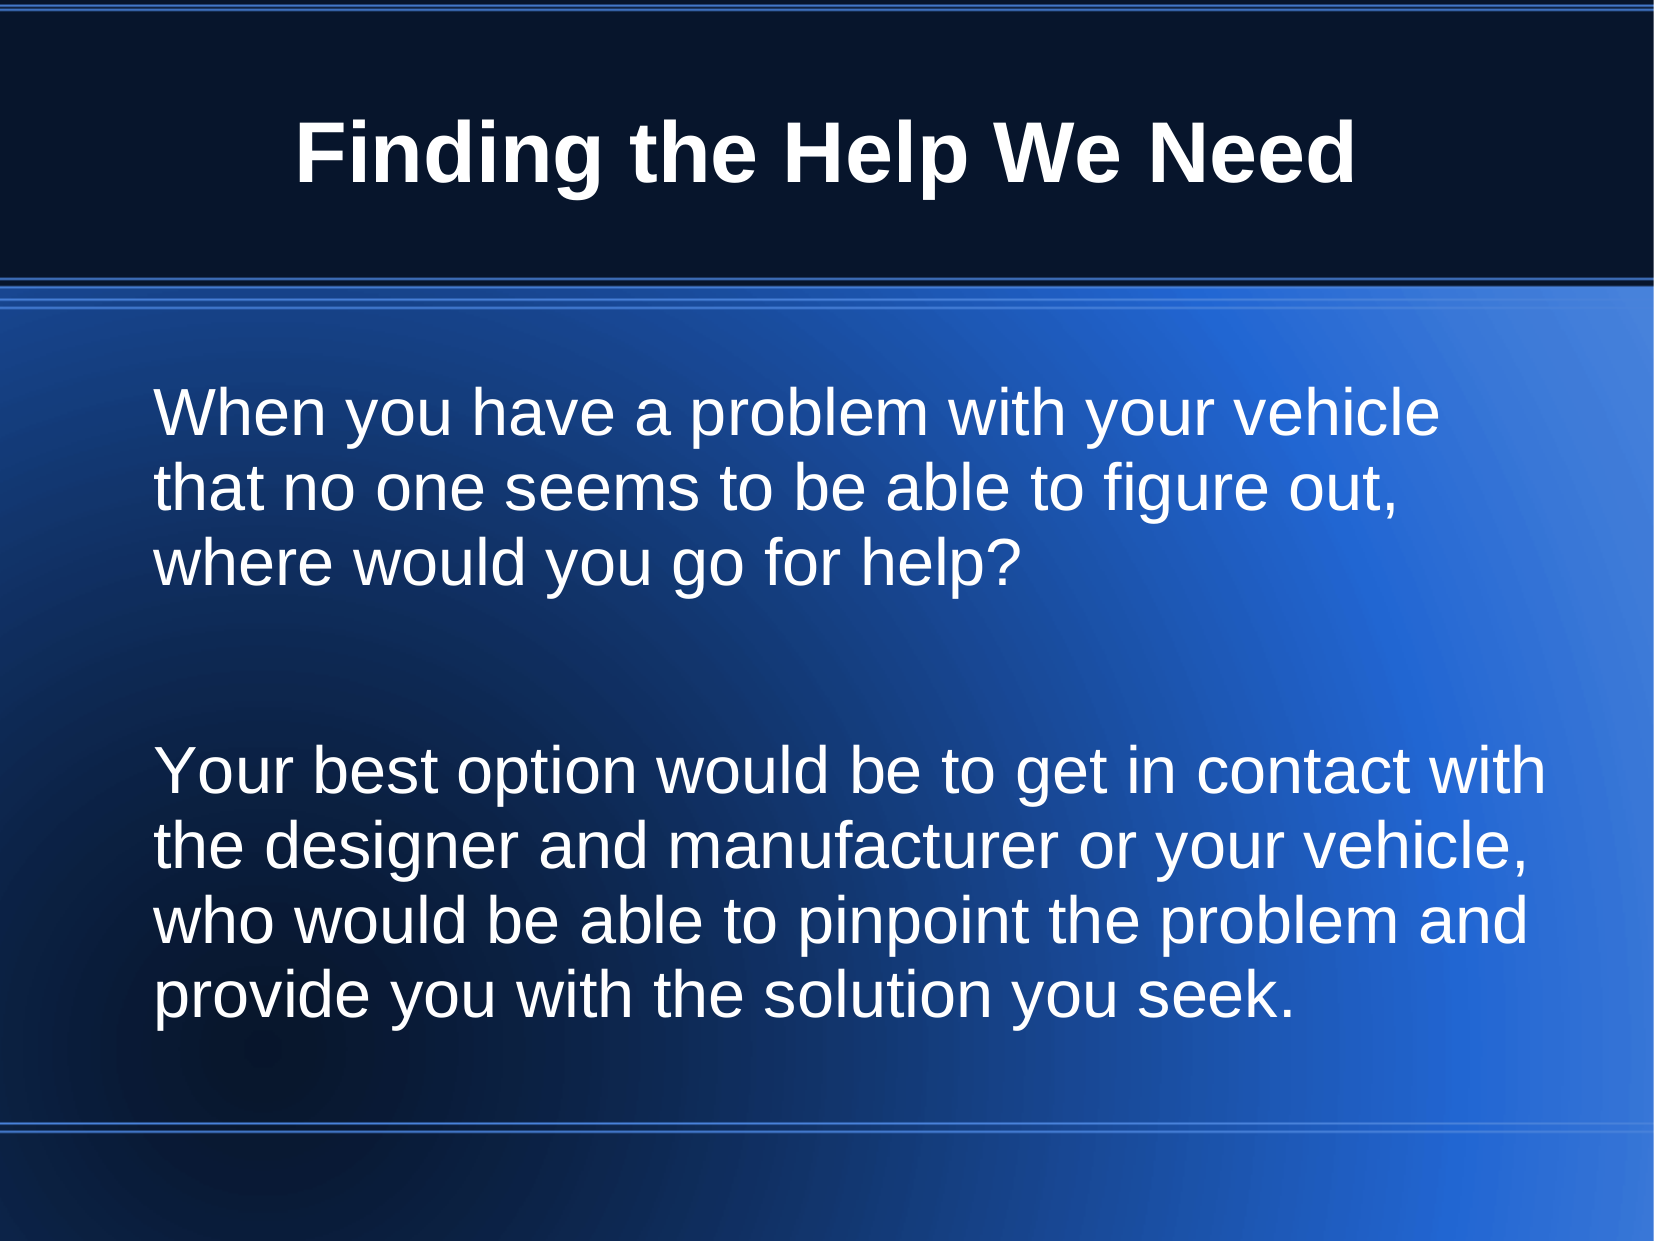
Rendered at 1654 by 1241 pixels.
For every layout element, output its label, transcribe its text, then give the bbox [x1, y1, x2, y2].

list When you have a problem with your vehicle that no one seems to be able to figure out, where would you go for help? Your best option would be to get in contact with the designer and manufacturer or your vehicle, who would be able to pinpoint the problem and provide you with the solution you seek. [82, 375, 1571, 1077]
title Finding the Help We Need [82, 49, 1571, 257]
picture [0, 0, 1654, 1241]
